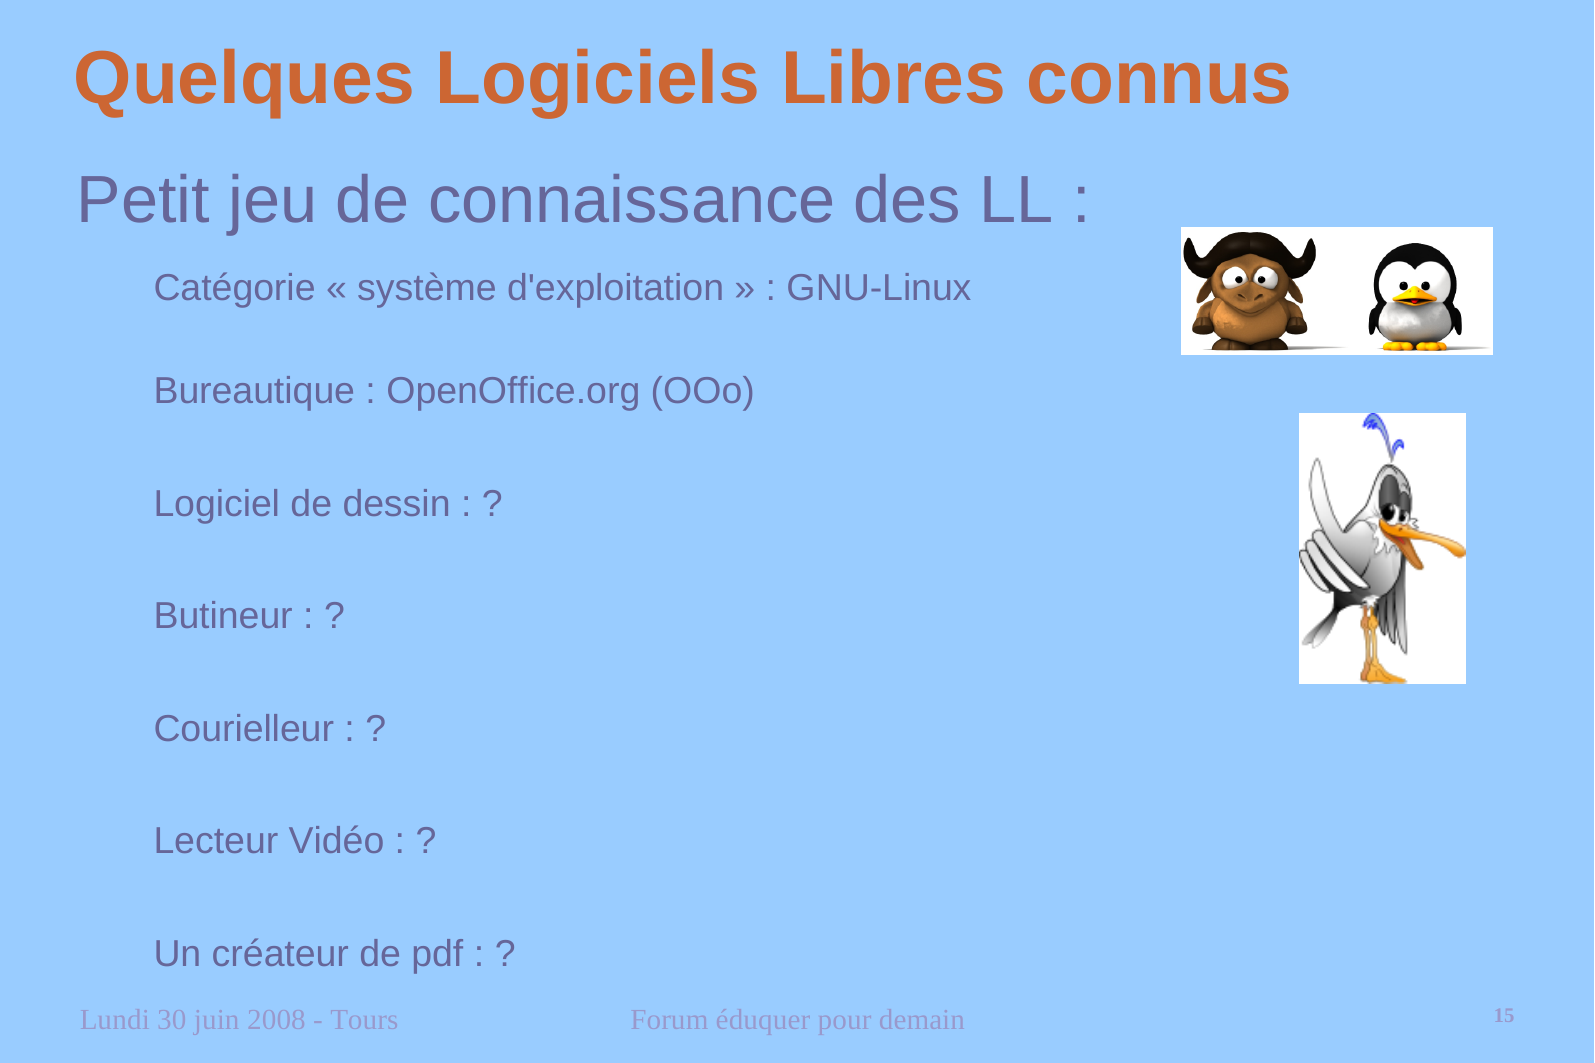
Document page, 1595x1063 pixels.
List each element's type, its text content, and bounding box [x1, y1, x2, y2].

list Petit jeu de connaissance des LL : Catégorie « système d'exploitation » : GNU-Linux Bureautique : OpenOffice.org (OOo) Logiciel de dessin : ? Butineur : ? Courielleur : ? Lecteur Vidéo : ? Un créateur de pdf : ? [59, 162, 1595, 975]
picture [1181, 227, 1493, 355]
title Quelques Logiciels Libres connus [74, 7, 1576, 148]
